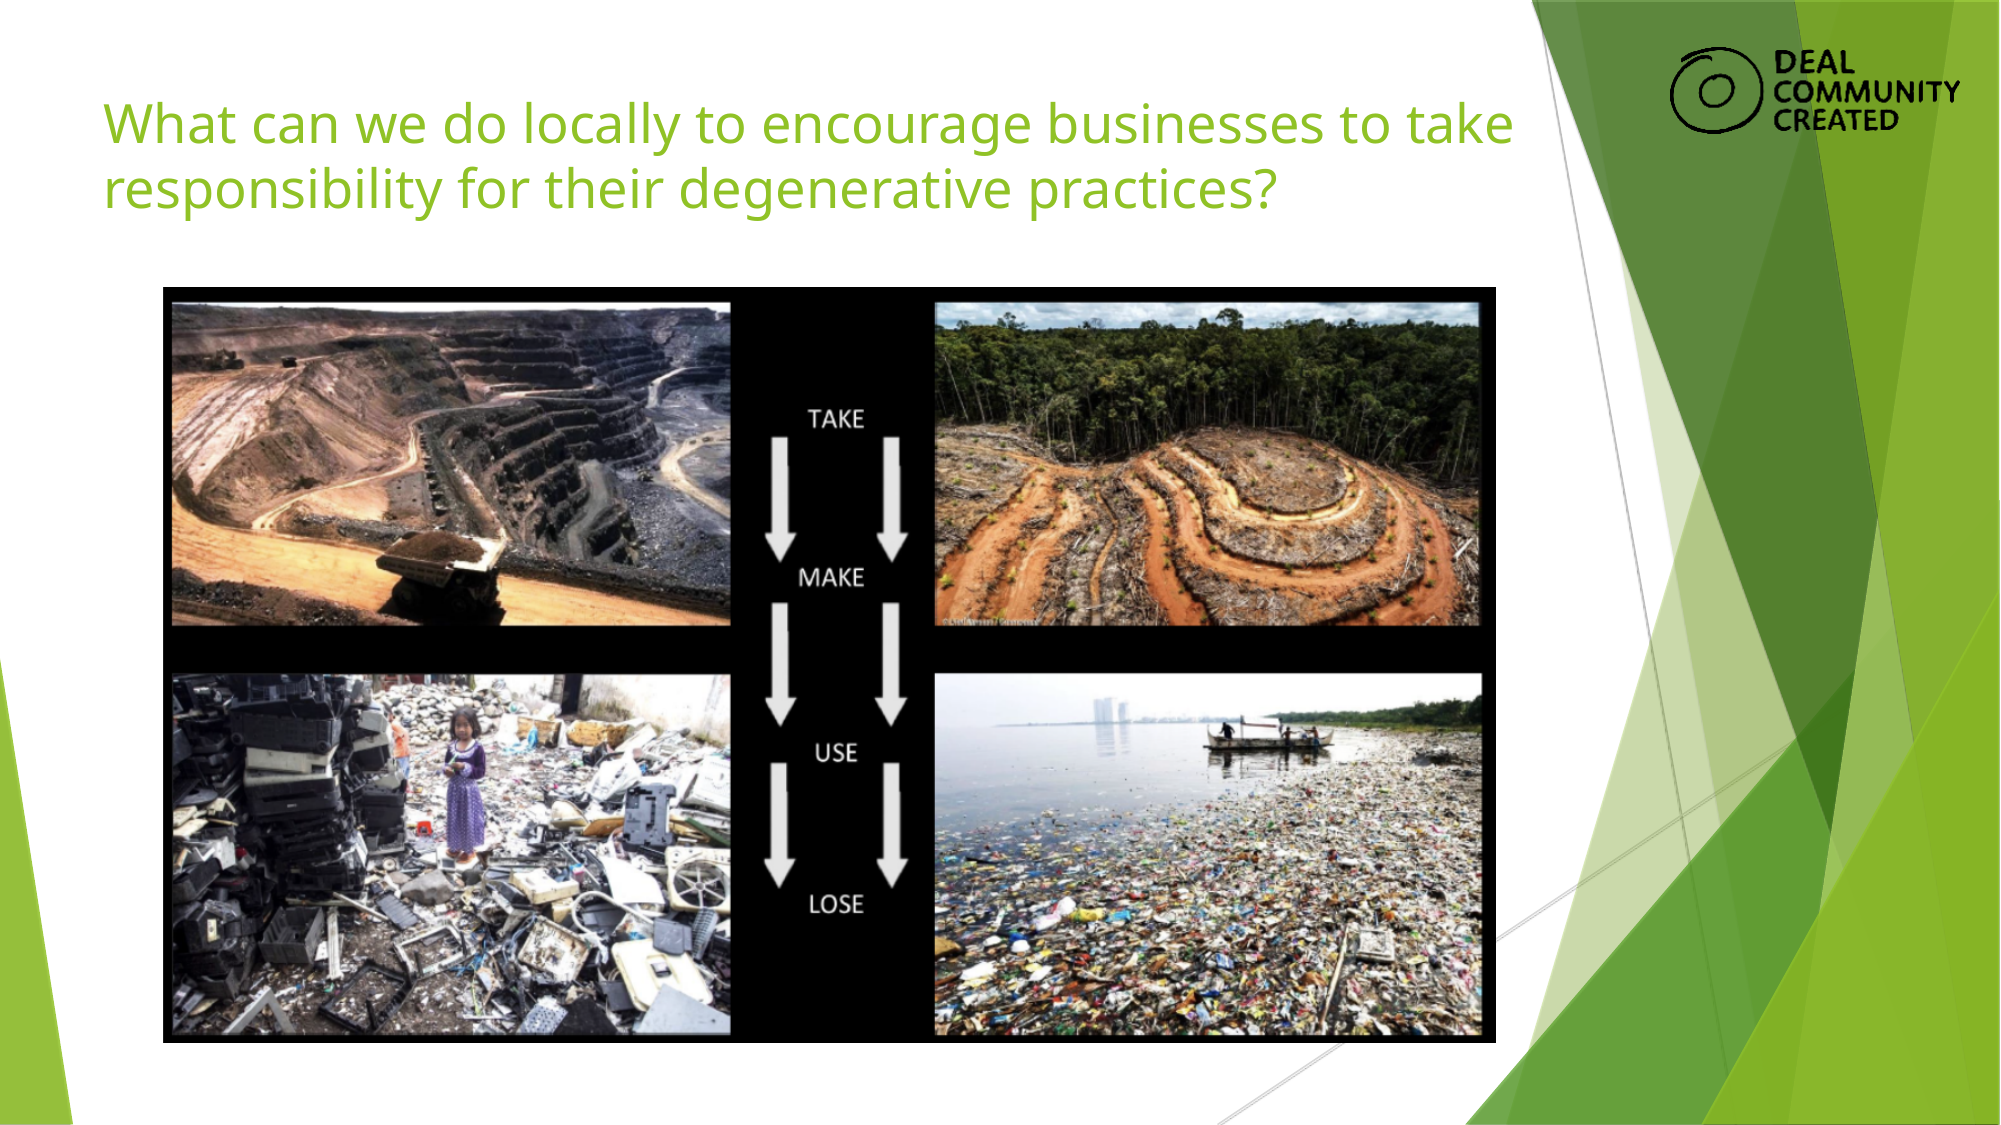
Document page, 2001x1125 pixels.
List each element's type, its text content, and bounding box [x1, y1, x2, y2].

picture [162, 287, 1496, 1043]
text_box What can we do locally to encourage businesses to take responsibility for their degenerative practices? [88, 81, 1627, 221]
picture [1670, 47, 1960, 134]
